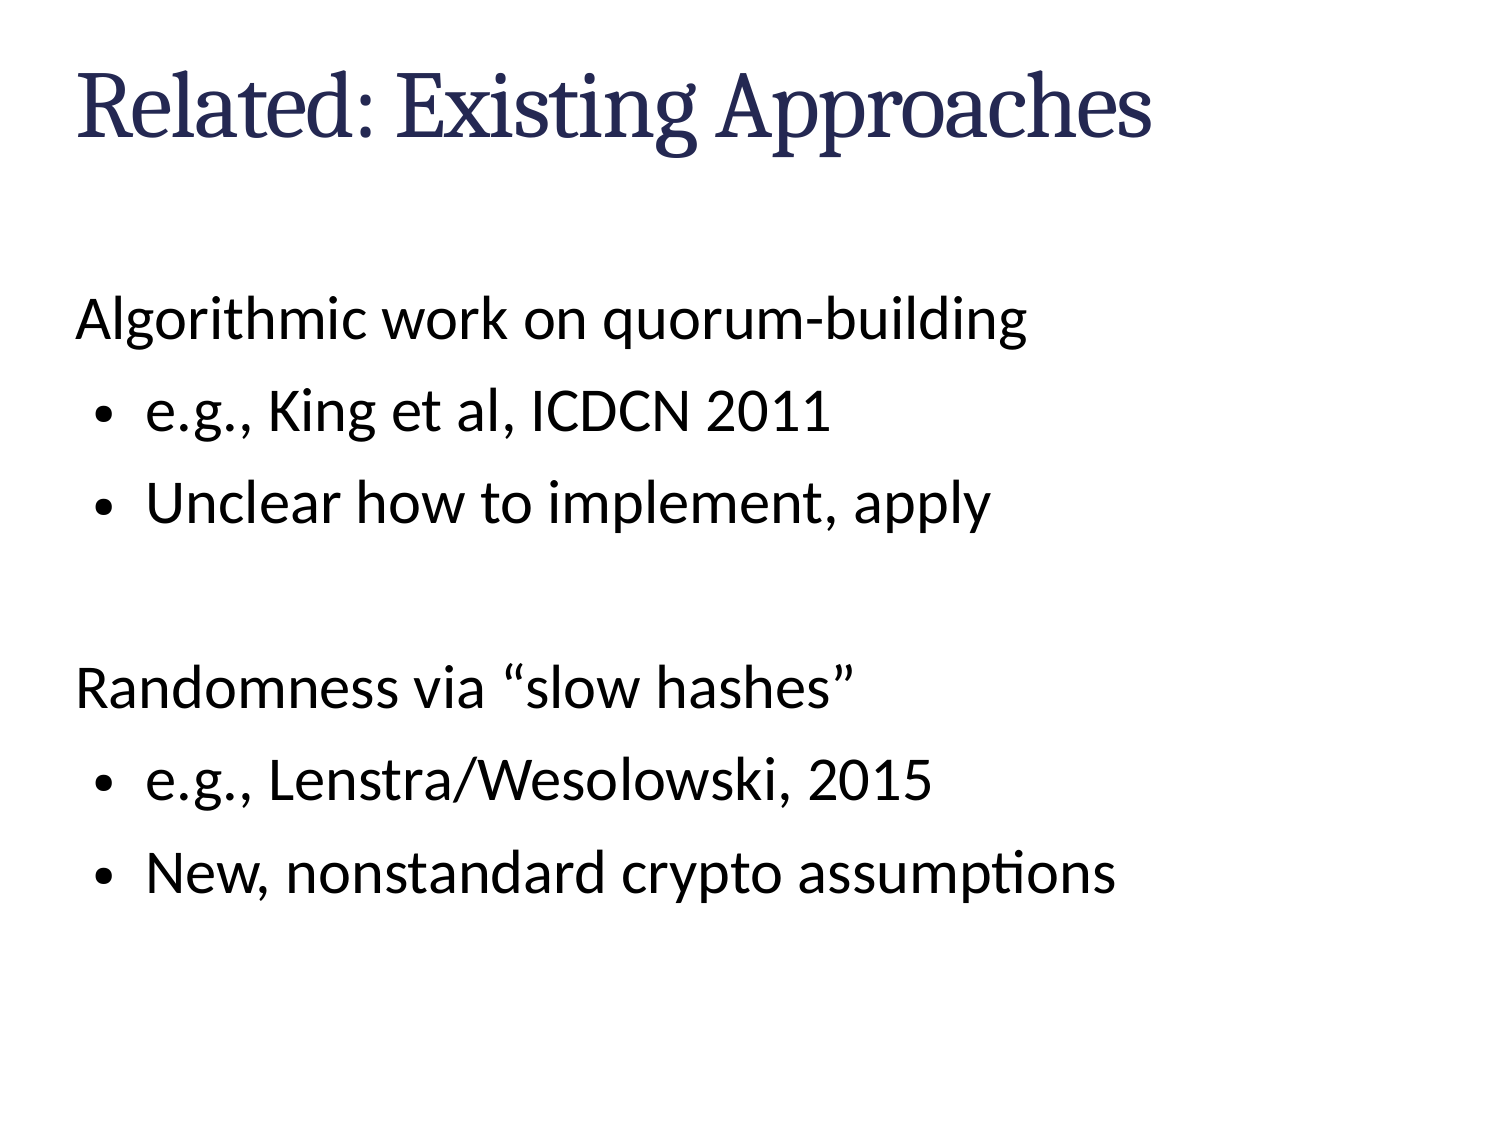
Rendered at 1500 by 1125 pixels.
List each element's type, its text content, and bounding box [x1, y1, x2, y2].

title Related: Existing Approaches [75, 12, 1486, 200]
list Algorithmic work on quorum-building e.g., King et al, ICDCN 2011 Unclear how to implement, apply Randomness via “slow hashes” e.g., Lenstra/Wesolowski, 2015 New, nonstandard crypto assumptions [75, 200, 1325, 1063]
